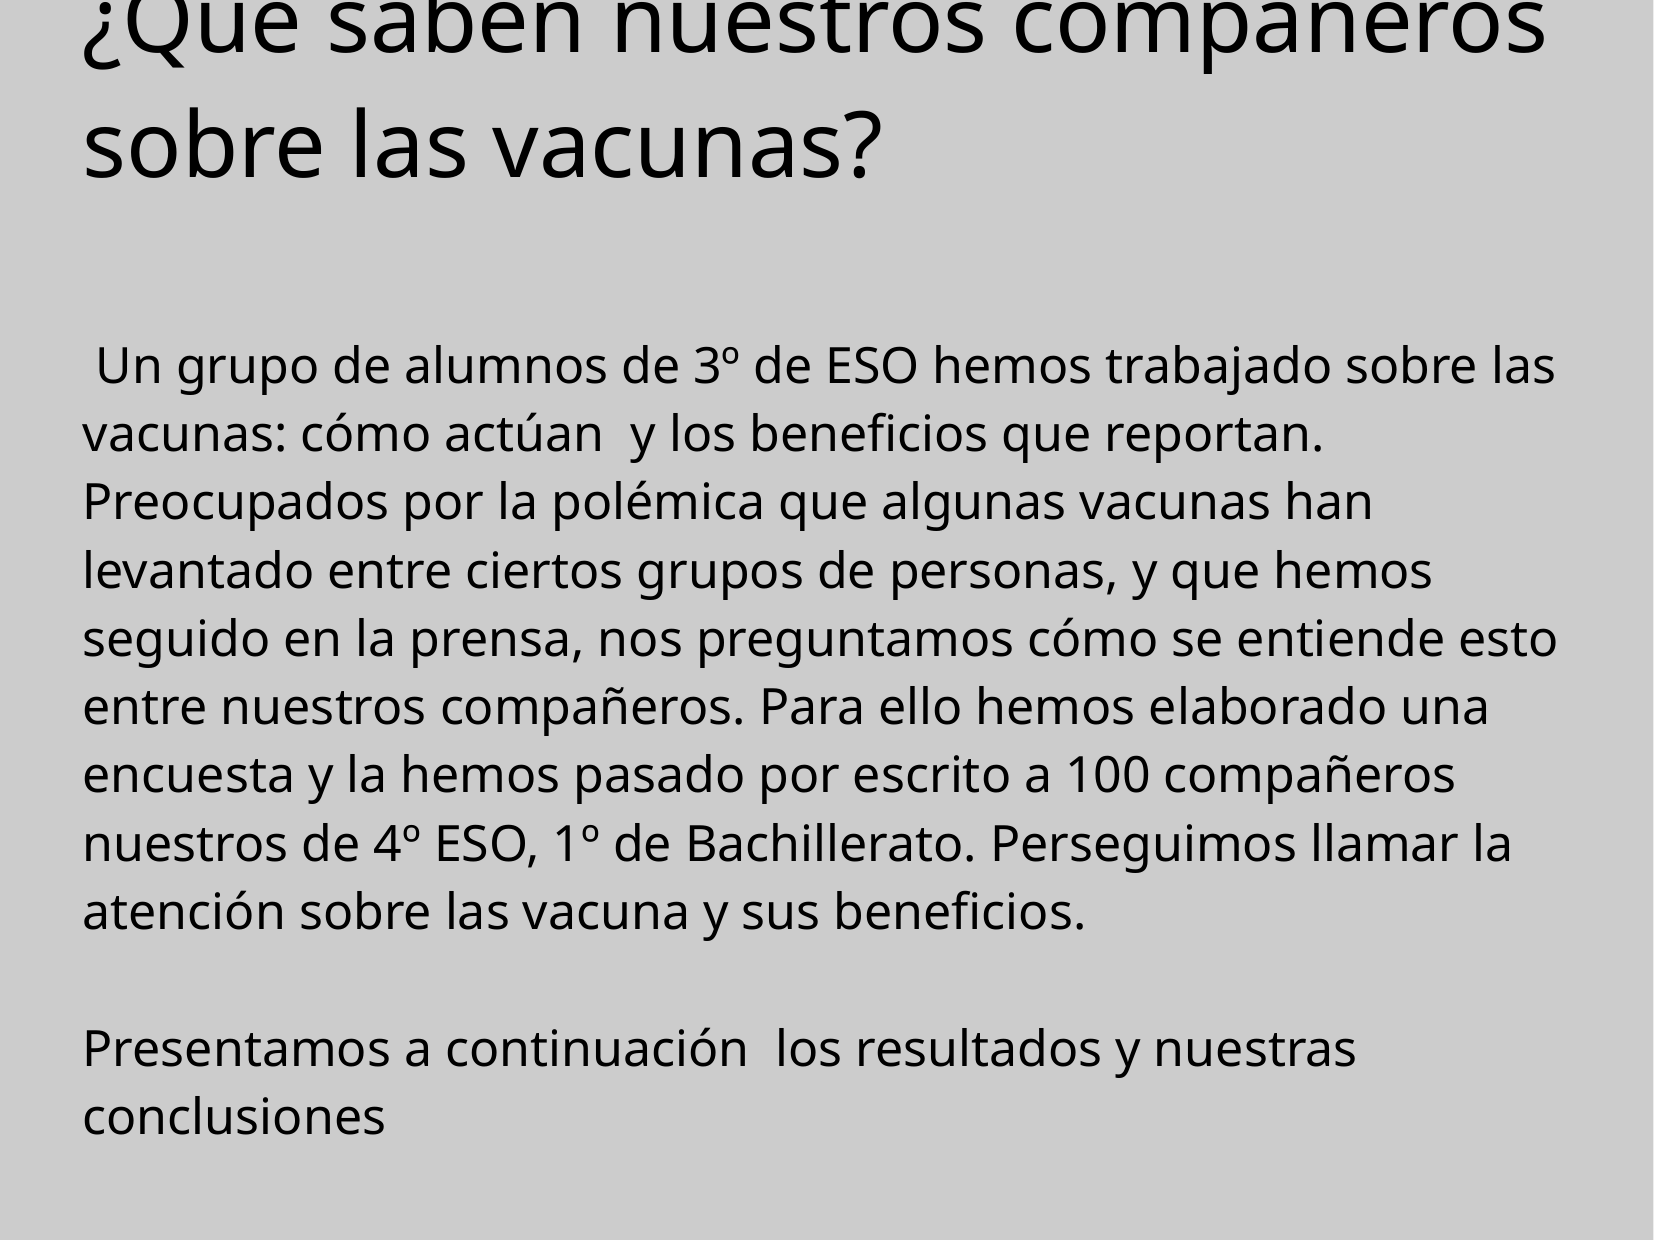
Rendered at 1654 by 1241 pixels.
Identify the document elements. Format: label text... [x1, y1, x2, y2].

title ¿Qué saben nuestros compañeros sobre las vacunas? Un grupo de alumnos de 3º de ESO hemos trabajado sobre las vacunas: cómo actúan y los beneficios que reportan. Preocupados por la polémica que algunas vacunas han levantado entre ciertos grupos de personas, y que hemos seguido en la prensa, nos preguntamos cómo se entiende esto entre nuestros compañeros. Para ello hemos elaborado una encuesta y la hemos pasado por escrito a 100 compañeros nuestros de 4º ESO, 1º de Bachillerato. Perseguimos llamar la atención sobre las vacuna y sus beneficios. Presentamos a continuación los resultados y nuestras conclusiones [82, 0, 1571, 1241]
